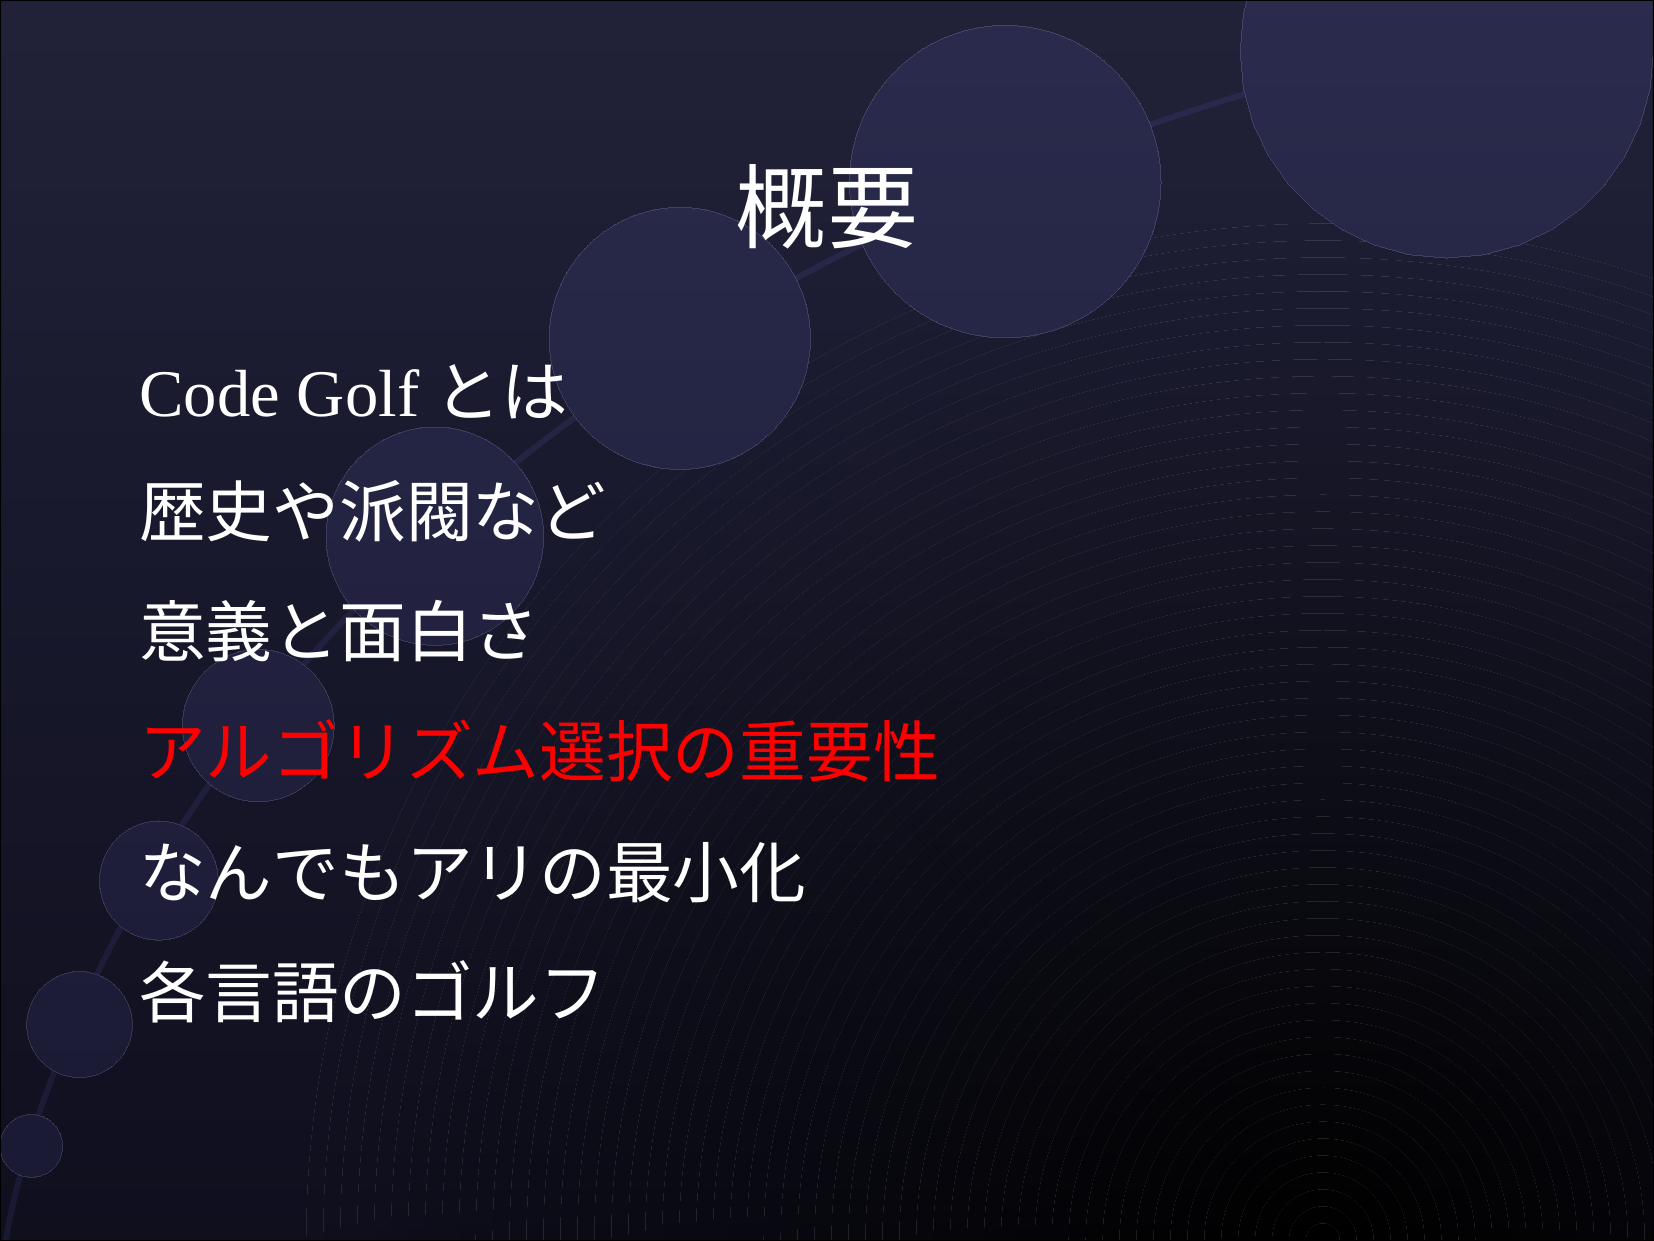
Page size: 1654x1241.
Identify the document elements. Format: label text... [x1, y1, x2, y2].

title 概要 [121, 102, 1534, 311]
list Code Golfとは 歴史や派閥など 意義と面白さ アルゴリズム選択の重要性 なんでもアリの最小化 各言語のゴルフ [121, 344, 1534, 1127]
